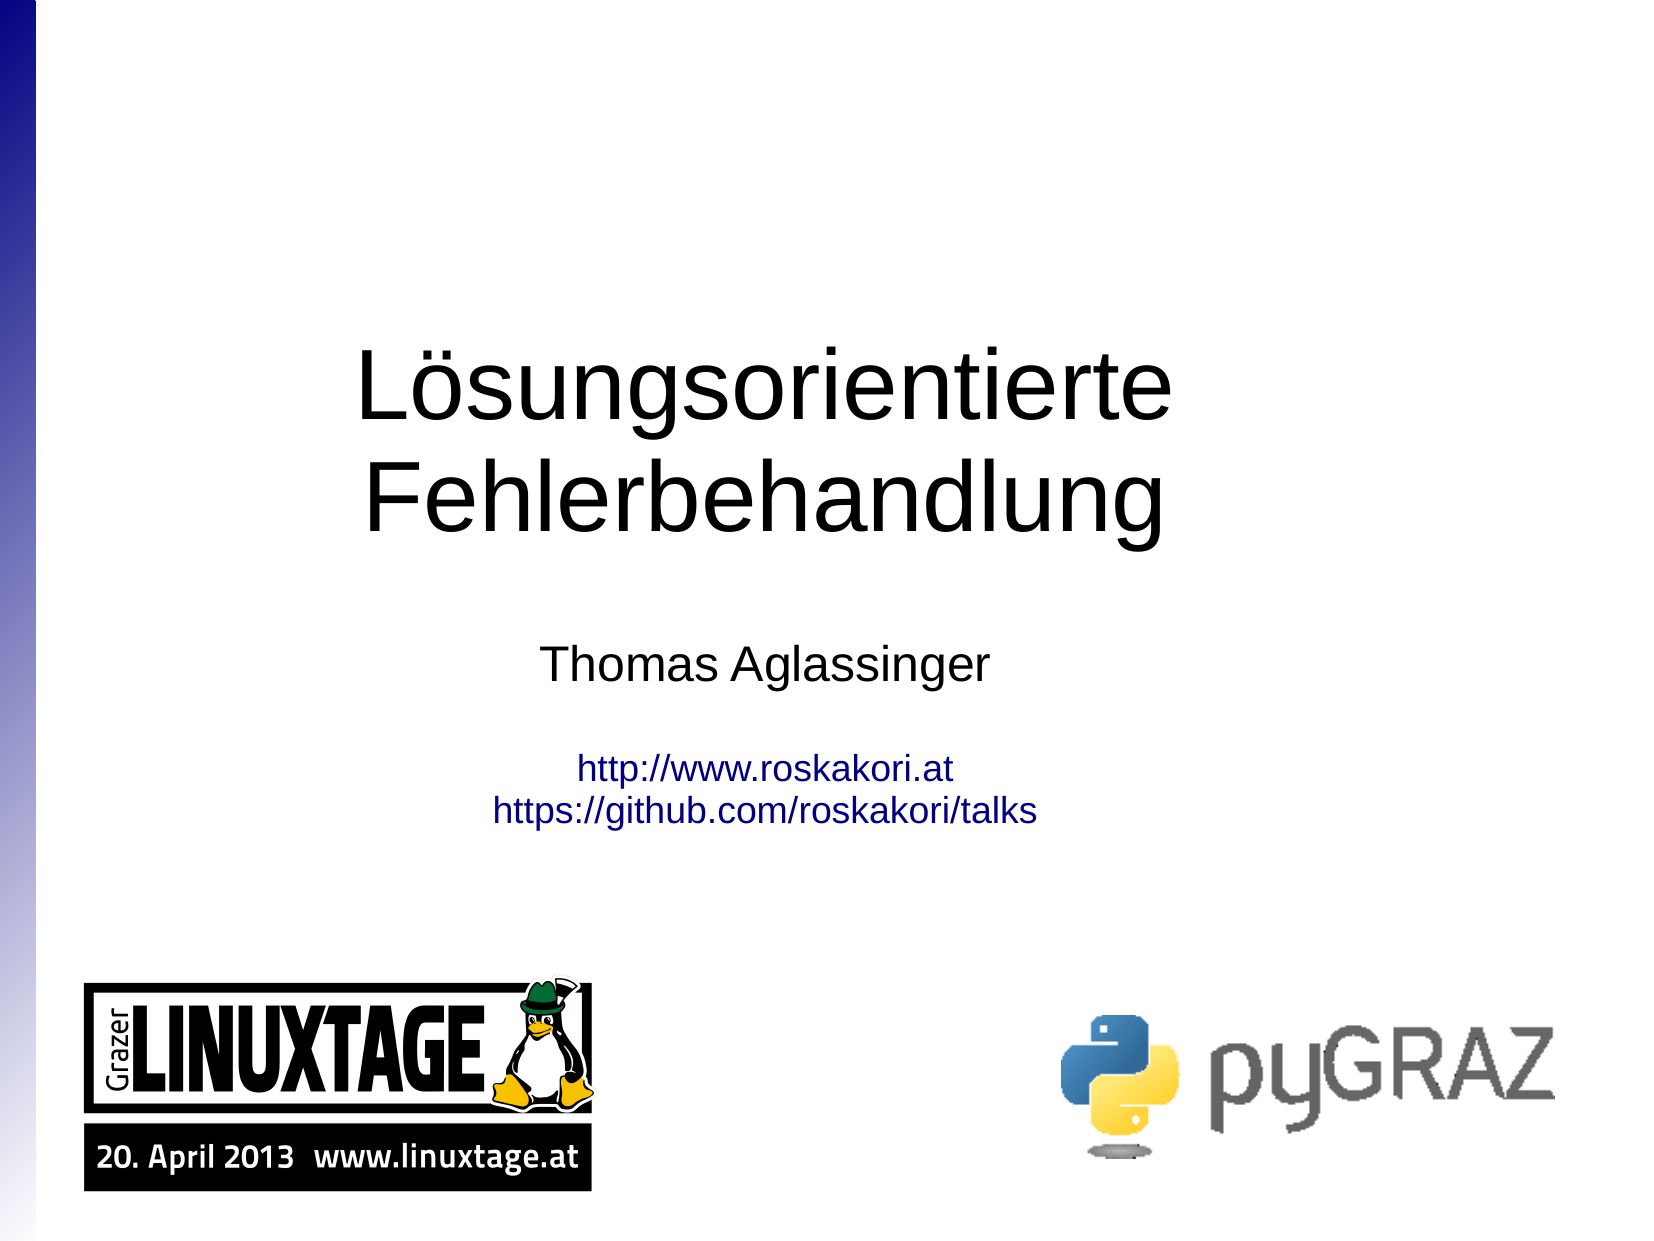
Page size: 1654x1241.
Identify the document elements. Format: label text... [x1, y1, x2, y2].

picture [1061, 1015, 1555, 1159]
picture [82, 973, 599, 1193]
subtitle Lösungsorientierte Fehlerbehandlung Thomas Aglassinger http://www.roskakori.at https://github.com/roskakori/talks [21, 50, 1510, 1110]
